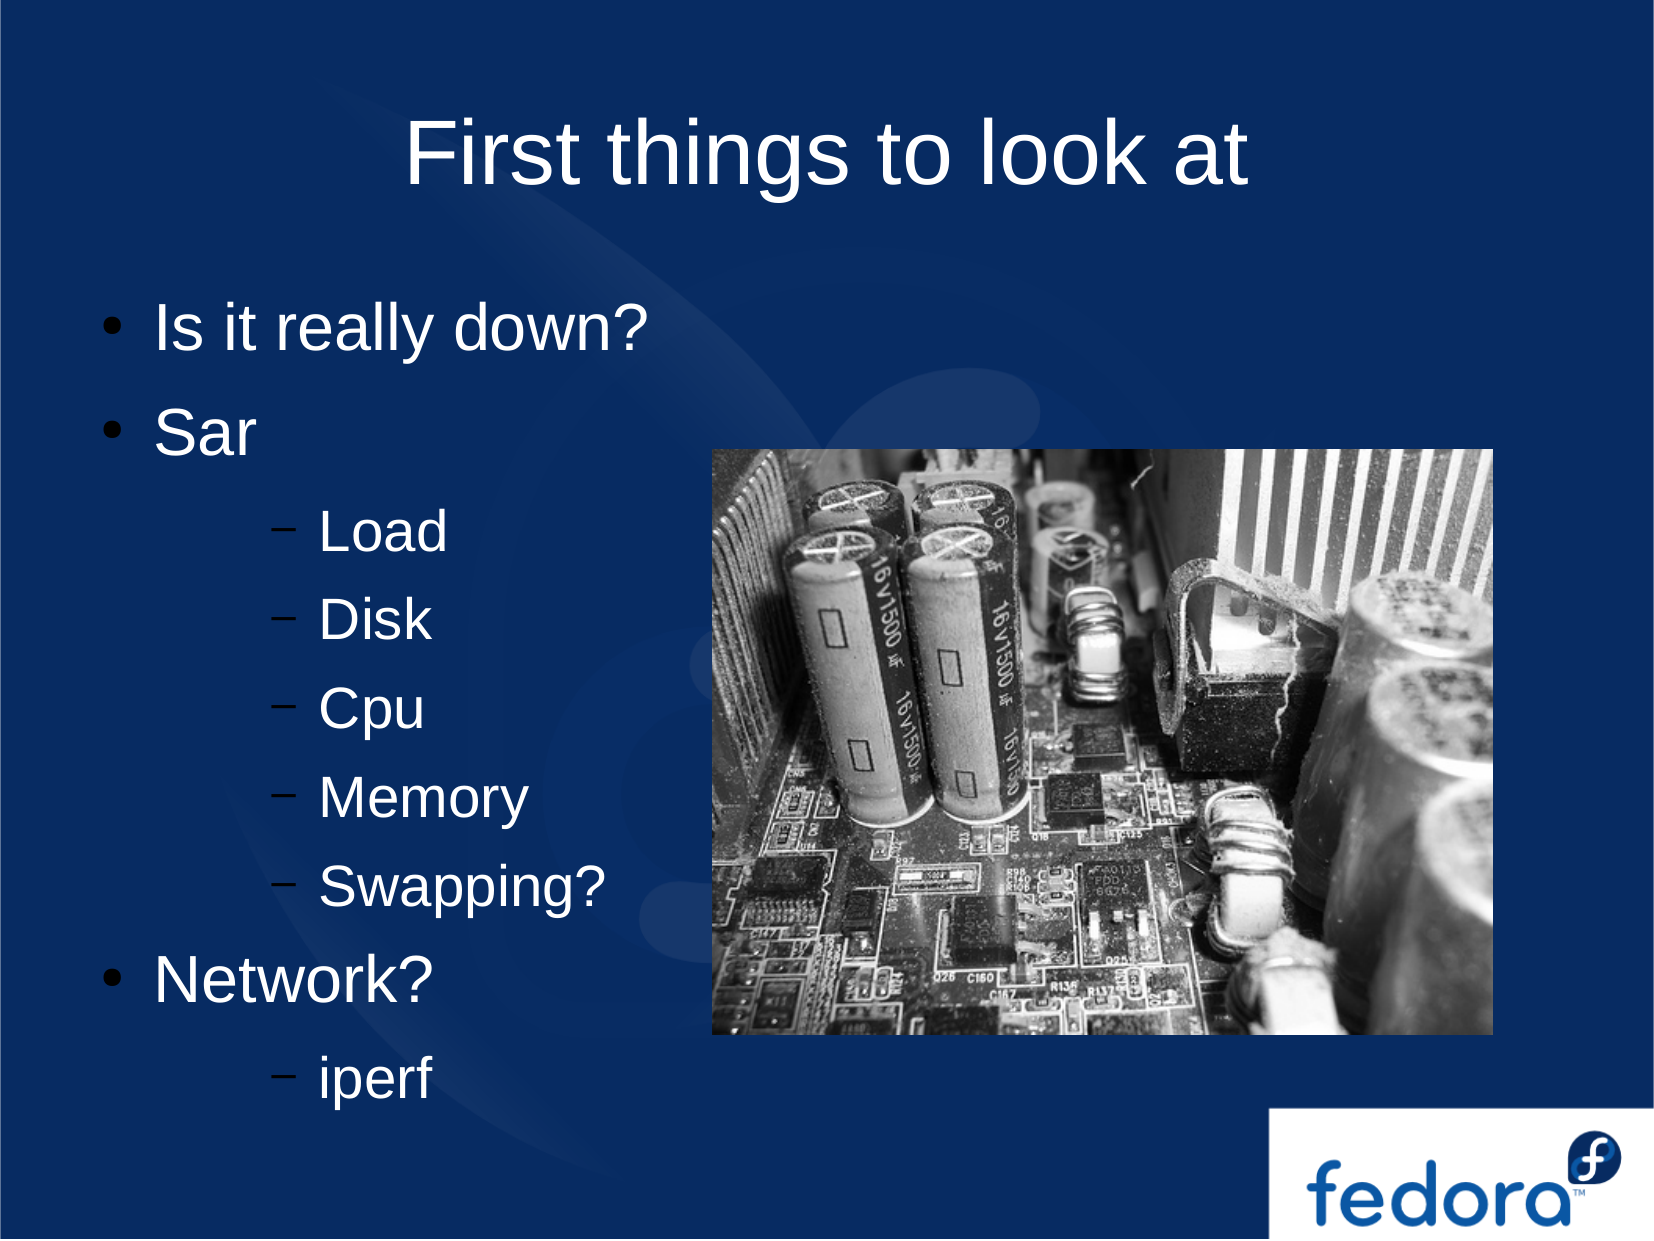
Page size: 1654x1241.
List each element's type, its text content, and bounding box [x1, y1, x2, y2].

list Is it really down? Sar Load Disk Cpu Memory Swapping? Network? iperf [82, 290, 1571, 1112]
picture [0, 0, 1654, 1239]
title First things to look at [82, 56, 1571, 250]
